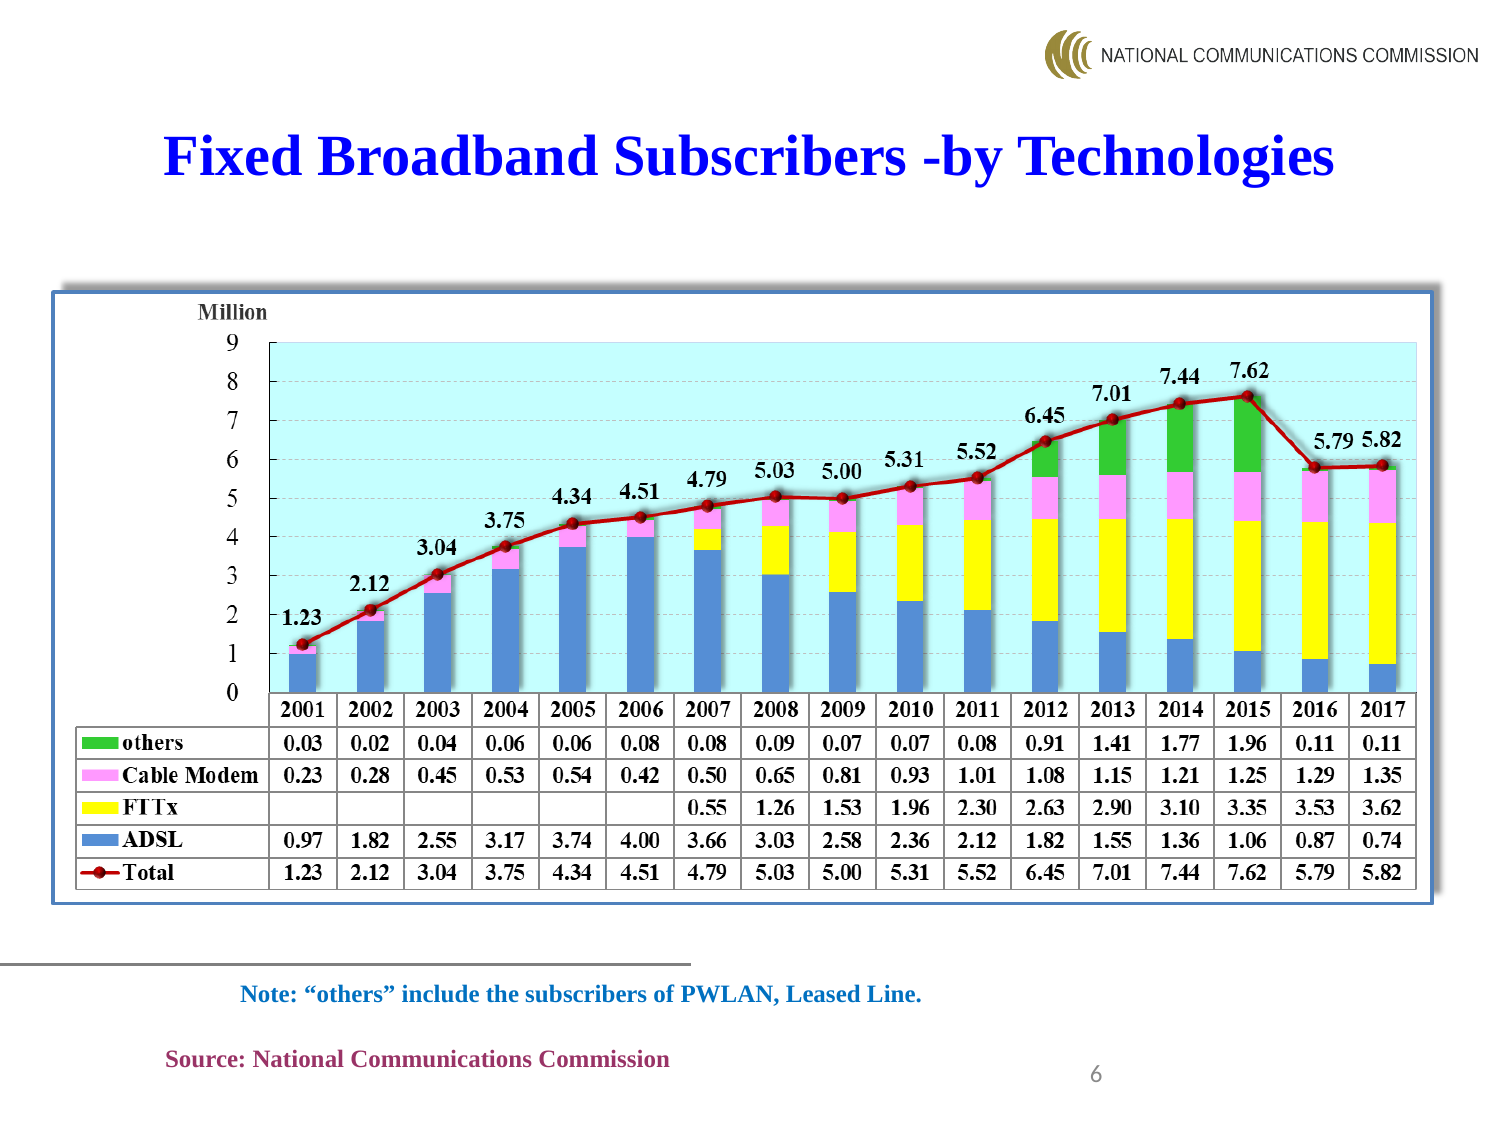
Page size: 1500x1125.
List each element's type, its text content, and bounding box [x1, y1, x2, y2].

text_box Note: “others” include the subscribers of PWLAN, Leased Line. [0, 964, 1424, 1016]
picture [51, 274, 1449, 905]
text_box Source: National Communications Commission [0, 1035, 703, 1081]
picture [1045, 30, 1479, 79]
text_box 6 [1074, 1042, 1426, 1103]
text_box Fixed Broadband Subscribers -by Technologies [0, 90, 1500, 216]
